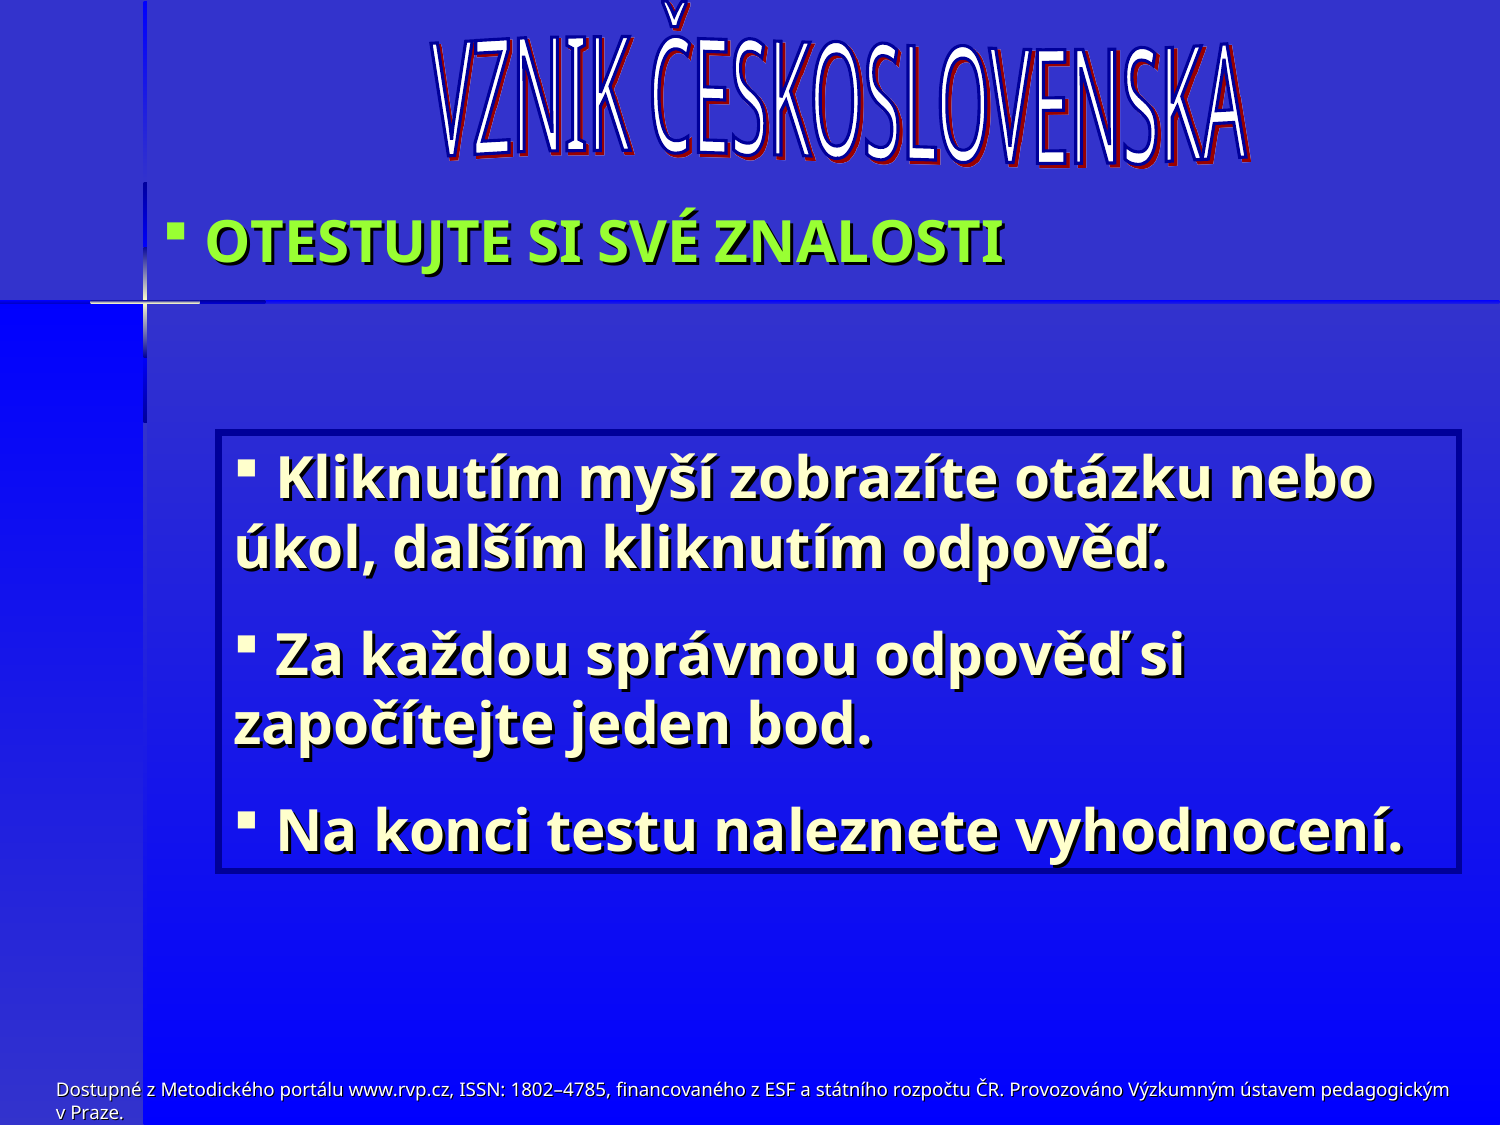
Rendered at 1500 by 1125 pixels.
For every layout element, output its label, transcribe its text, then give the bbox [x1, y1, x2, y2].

text_box VZNIK ČESKOSLOVENSKA [430, 40, 473, 156]
text_box VZNIK ČESKOSLOVENSKA [940, 45, 986, 163]
text_box VZNIK ČESKOSLOVENSKA [1075, 49, 1115, 164]
text_box VZNIK ČESKOSLOVENSKA [698, 38, 727, 154]
text_box VZNIK ČESKOSLOVENSKA [474, 38, 509, 155]
text_box VZNIK ČESKOSLOVENSKA [594, 36, 631, 151]
text_box VZNIK ČESKOSLOVENSKA [813, 41, 860, 159]
text_box VZNIK ČESKOSLOVENSKA [566, 36, 585, 151]
text_box Dostupné z Metodického portálu www.rvp.cz, ISSN: 1802–4785, financovaného z ESF a státního rozpočtu ČR. Provozováno Výzkumným ústavem pedagogickým v Praze. [41, 1070, 1471, 1125]
text_box VZNIK ČESKOSLOVENSKA [733, 38, 765, 156]
text_box VZNIK ČESKOSLOVENSKA [1166, 43, 1247, 162]
text_box VZNIK ČESKOSLOVENSKA [662, 0, 687, 27]
text_box VZNIK ČESKOSLOVENSKA [1125, 47, 1157, 165]
text_box VZNIK ČESKOSLOVENSKA [907, 45, 936, 161]
text_box VZNIK ČESKOSLOVENSKA [518, 37, 558, 152]
text_box VZNIK ČESKOSLOVENSKA [774, 41, 811, 156]
text_box Kliknutím myší zobrazíte otázku nebo úkol, dalším kliknutím odpověď. Za každou správnou odpověď si započítejte jeden bod. Na konci testu naleznete vyhodnocení. [218, 432, 1459, 871]
text_box OTESTUJTE SI SVÉ ZNALOSTI [147, 196, 1140, 282]
text_box VZNIK ČESKOSLOVENSKA [989, 48, 1031, 163]
text_box VZNIK ČESKOSLOVENSKA [866, 43, 898, 160]
text_box VZNIK ČESKOSLOVENSKA [1037, 49, 1065, 164]
text_box VZNIK ČESKOSLOVENSKA [652, 36, 690, 154]
